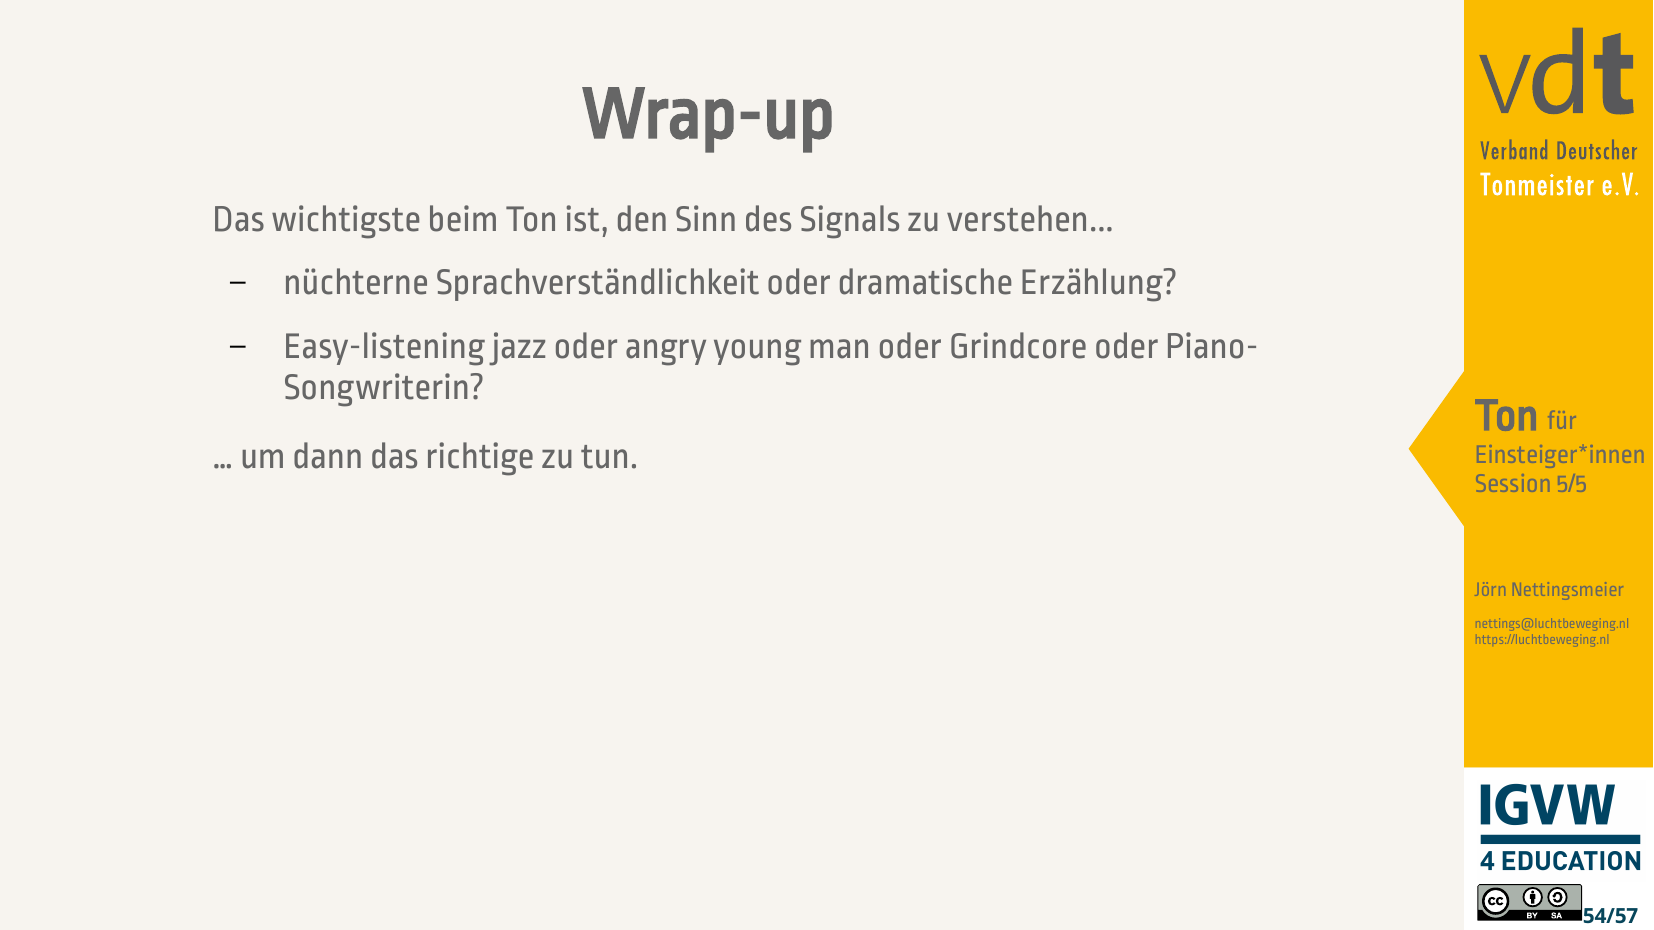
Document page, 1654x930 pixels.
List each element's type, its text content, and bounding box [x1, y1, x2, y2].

picture [1477, 780, 1646, 882]
title Wrap-up [82, 37, 1335, 193]
list Das wichtigste beim Ton ist, den Sinn des Signals zu verstehen... nüchterne Sprachverständlichkeit oder dramatische Erzählung? Easy-listening jazz oder angry young man oder Grindcore oder Piano-Songwriterin? … um dann das richtige zu tun. [141, 129, 1394, 905]
